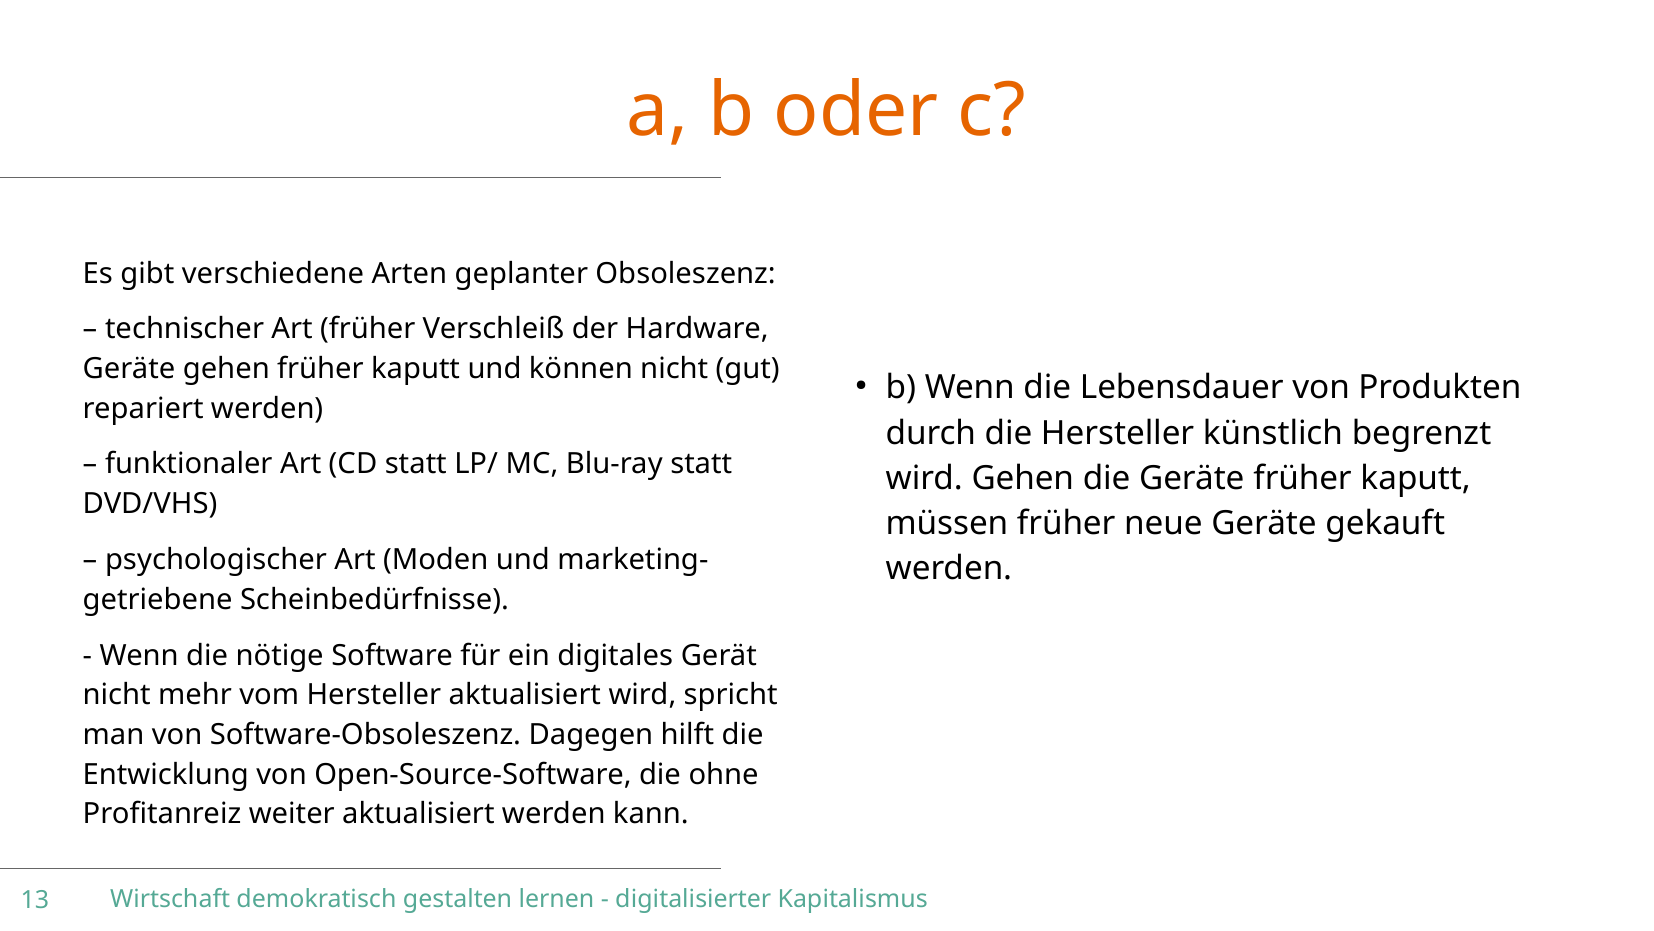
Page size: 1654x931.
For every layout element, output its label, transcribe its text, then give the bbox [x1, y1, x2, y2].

list Es gibt verschiedene Arten geplanter Obsoleszenz: – technischer Art (früher Verschleiß der Hardware, Geräte gehen früher kaputt und können nicht (gut) repariert werden) – funktionaler Art (CD statt LP/ MC, Blu-ray statt DVD/VHS) – psychologischer Art (Moden und marketing-getriebene Scheinbedürfnisse). - Wenn die nötige Software für ein digitales Gerät nicht mehr vom Hersteller aktualisiert wird, spricht man von Software-Obsoleszenz. Dagegen hilft die Entwicklung von Open-Source-Software, die ohne Profitanreiz weiter aktualisiert werden kann. [82, 251, 809, 839]
title a, b oder c? [82, 54, 1571, 143]
list b) Wenn die Lebensdauer von Produkten durch die Hersteller künstlich begrenzt wird. Gehen die Geräte früher kaputt, müssen früher neue Geräte gekauft werden. [845, 177, 1572, 591]
